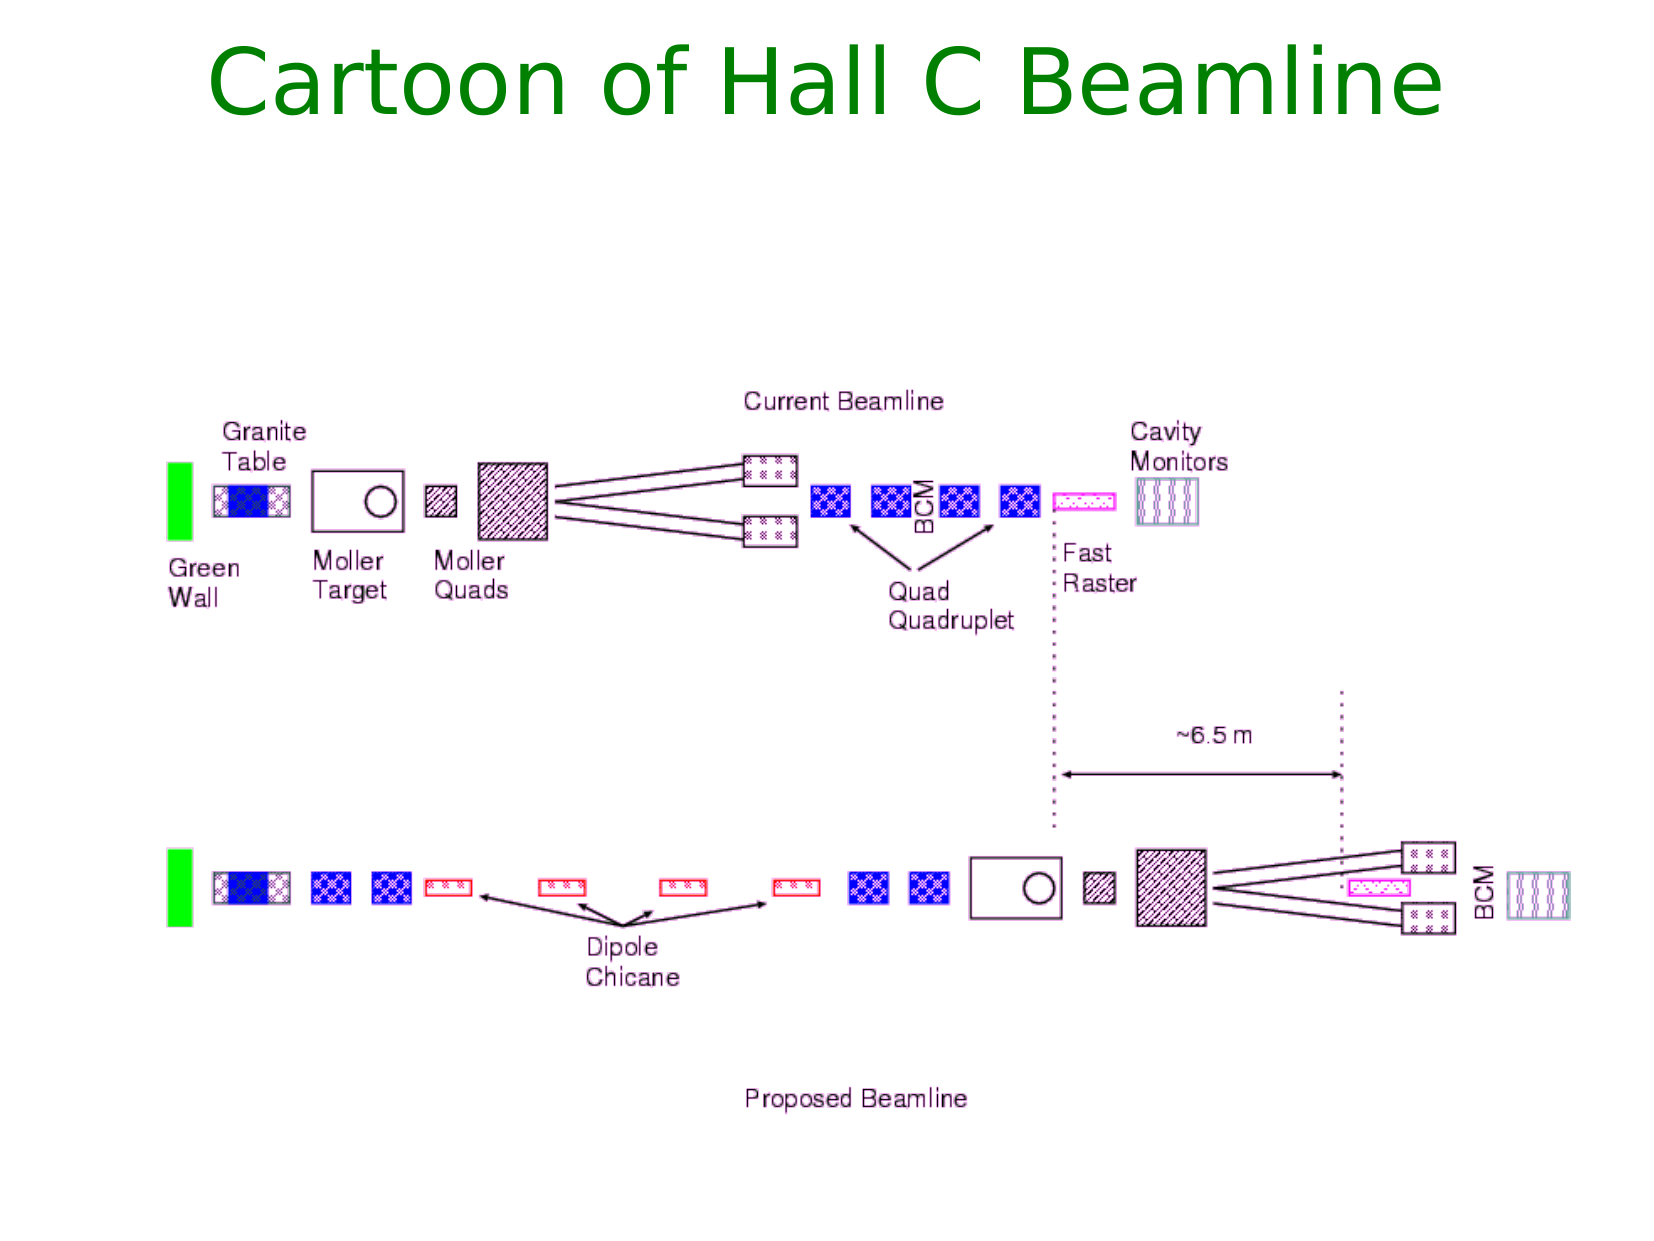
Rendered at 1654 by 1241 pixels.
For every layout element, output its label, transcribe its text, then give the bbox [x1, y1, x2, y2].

picture [165, 385, 1571, 1116]
title Cartoon of Hall C Beamline [124, 13, 1530, 152]
